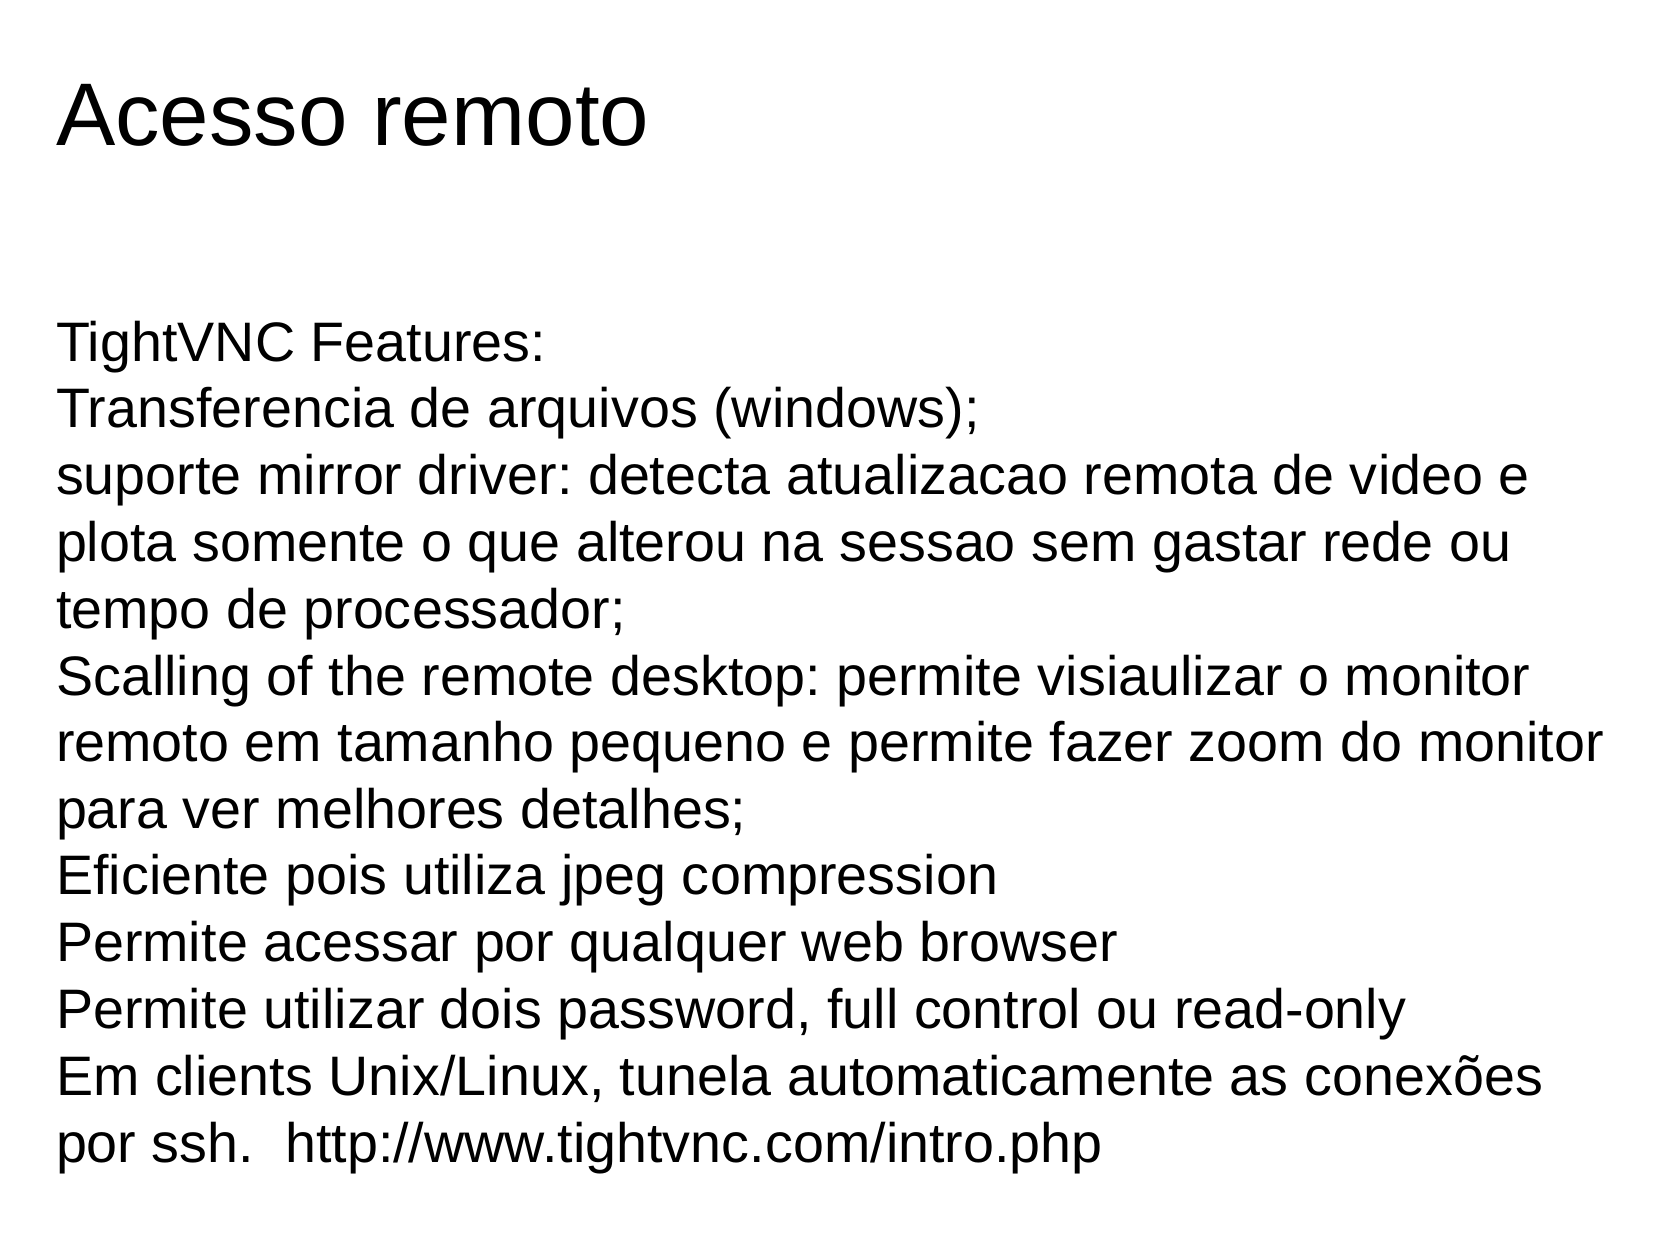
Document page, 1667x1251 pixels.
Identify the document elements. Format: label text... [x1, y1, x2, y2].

list TightVNC Features: Transferencia de arquivos (windows); suporte mirror driver: detecta atualizacao remota de video e plota somente o que alterou na sessao sem gastar rede ou tempo de processador; Scalling of the remote desktop: permite visiaulizar o monitor remoto em tamanho pequeno e permite fazer zoom do monitor para ver melhores detalhes; Eficiente pois utiliza jpeg compression Permite acessar por qualquer web browser Permite utilizar dois password, full control ou read-only Em clients Unix/Linux, tunela automaticamente as conexões por ssh. http://www.tightvnc.com/intro.php [49, 299, 1630, 1244]
title Acesso remoto [50, 50, 1630, 213]
